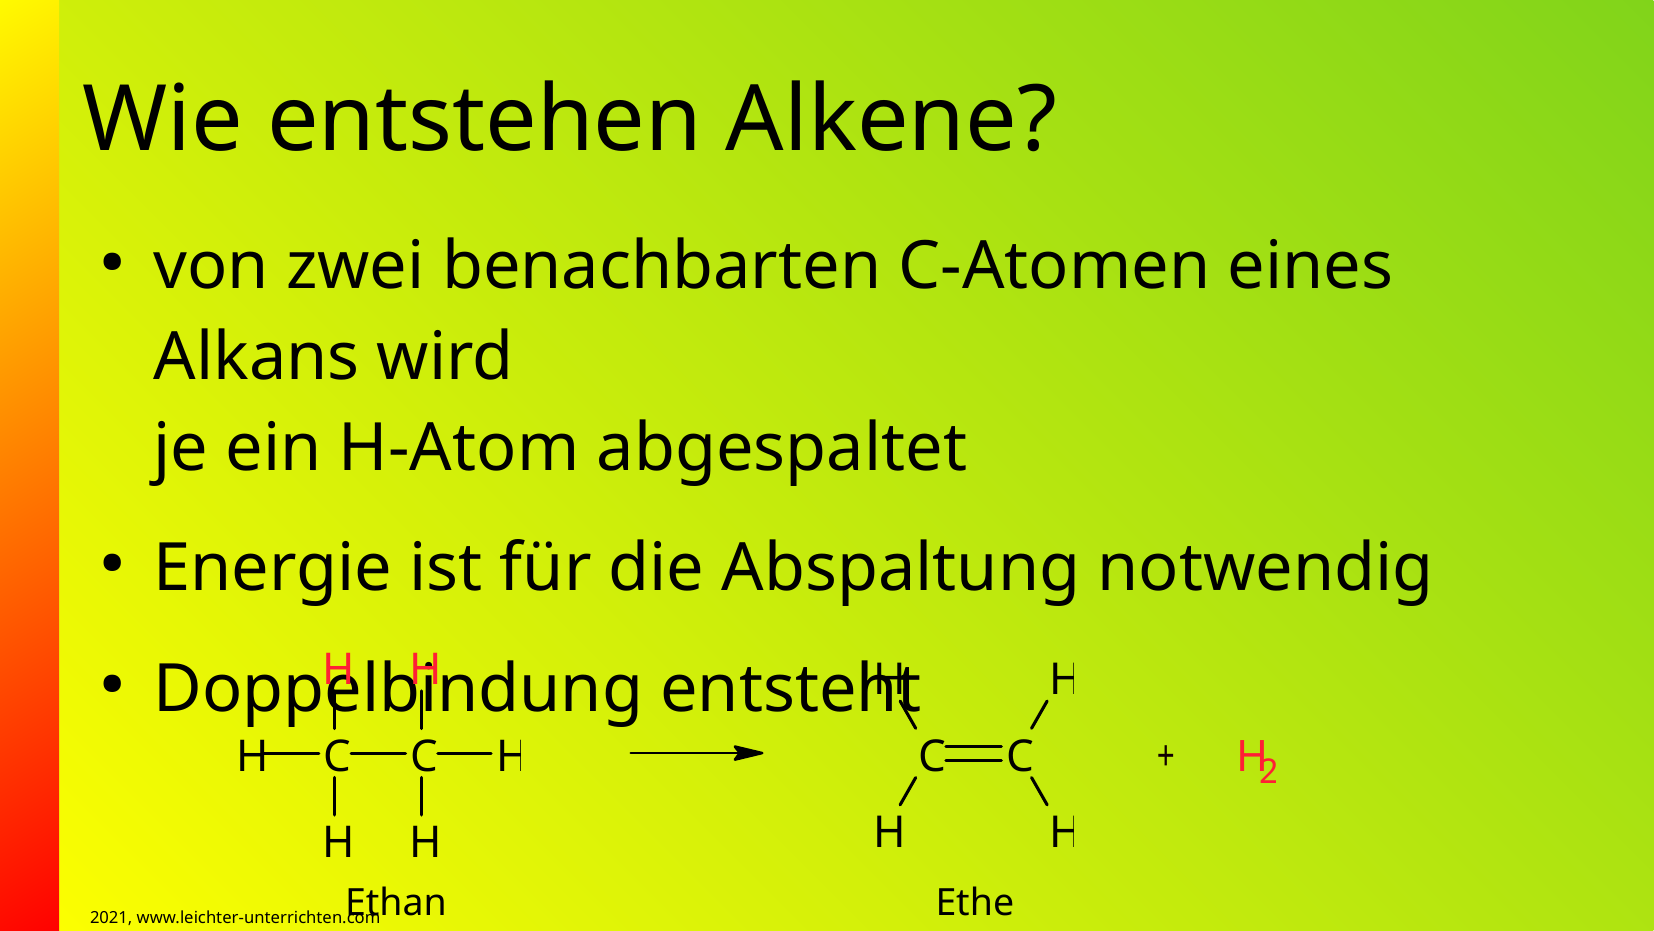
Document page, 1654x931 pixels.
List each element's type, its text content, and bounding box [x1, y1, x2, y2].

title Wie entstehen Alkene? [82, 37, 1571, 193]
text_box Ethan [330, 868, 438, 931]
text_box Ethen [920, 868, 1052, 931]
picture [1131, 700, 1205, 807]
picture [614, 736, 780, 771]
picture [874, 647, 1074, 860]
picture [236, 637, 521, 870]
picture [1236, 725, 1276, 794]
list von zwei benachbarten C-Atomen eines Alkans wird je ein H-Atom abgespaltet Energie ist für die Abspaltung notwendig Doppelbindung entsteht [82, 217, 1571, 758]
